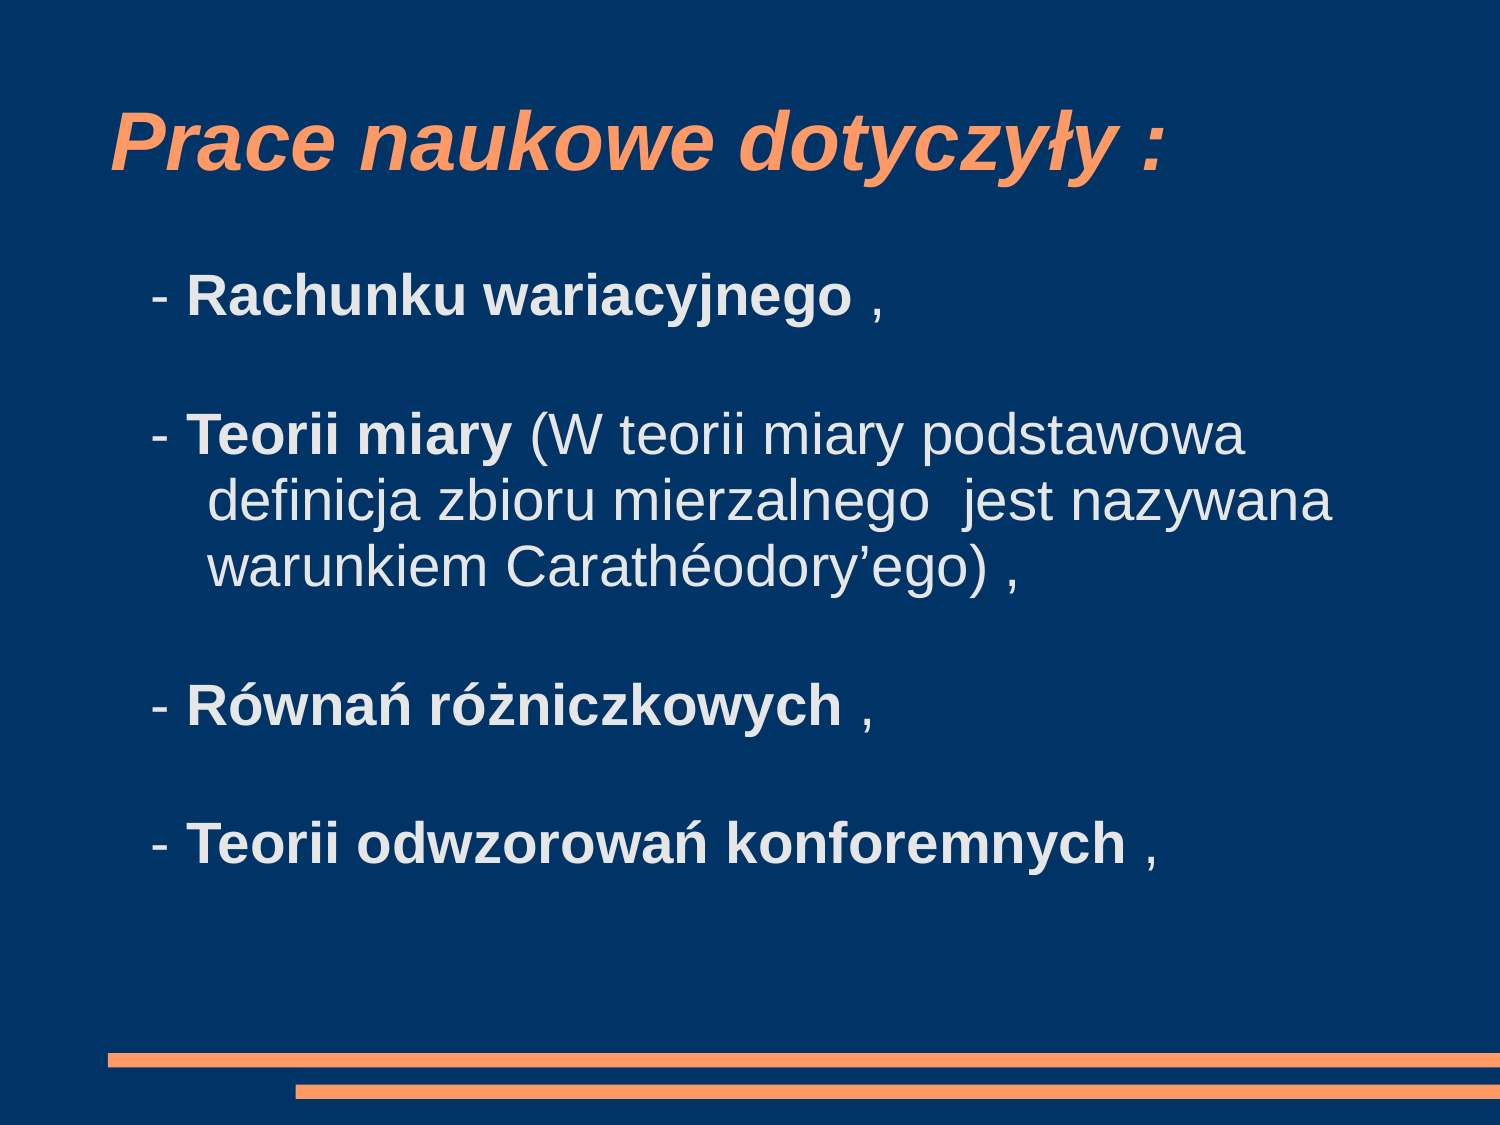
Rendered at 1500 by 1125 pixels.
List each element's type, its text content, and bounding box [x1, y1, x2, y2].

list - Rachunku wariacyjnego , - Teorii miary (W teorii miary podstawowa definicja zbioru mierzalnego jest nazywana warunkiem Carathéodory’ego) , - Równań różniczkowych , - Teorii odwzorowań konforemnych , [94, 259, 1400, 997]
title Prace naukowe dotyczyły : [110, 49, 1391, 237]
